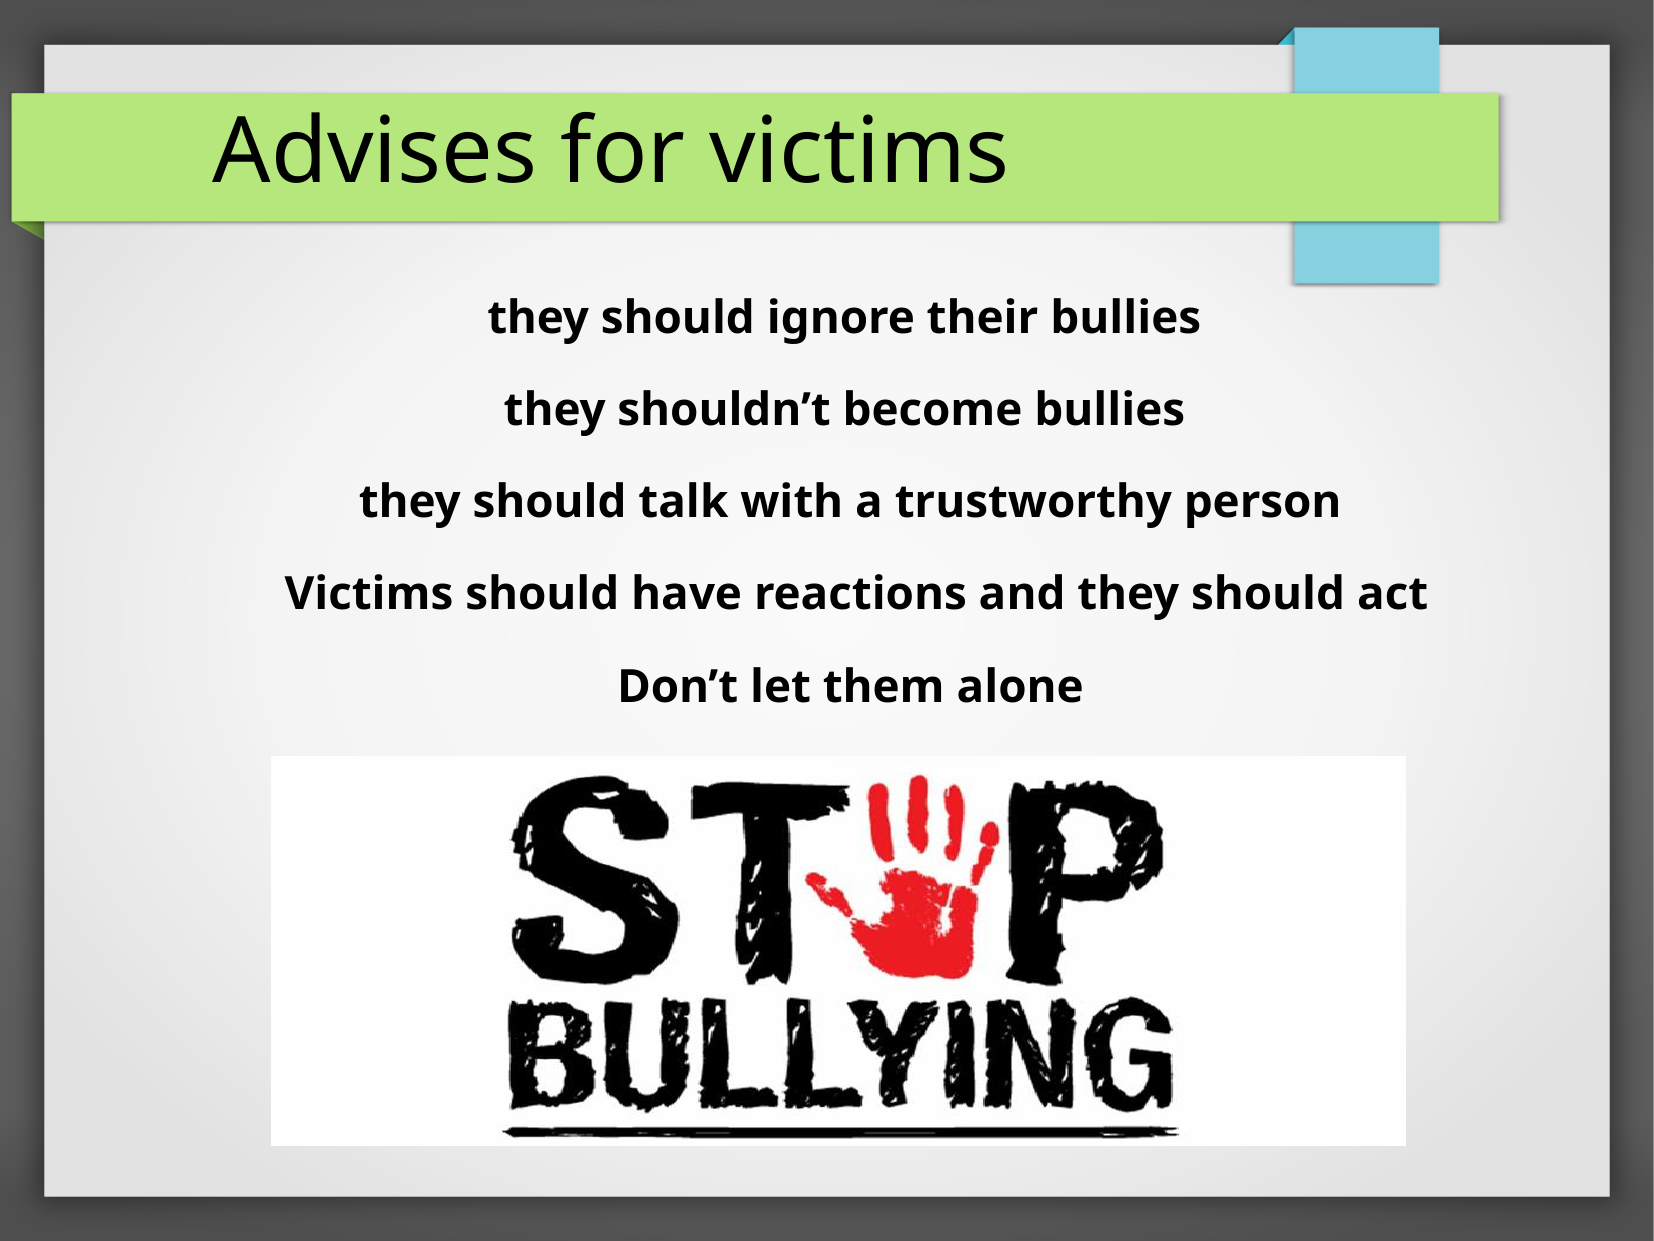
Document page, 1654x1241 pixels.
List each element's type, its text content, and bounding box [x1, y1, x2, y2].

list they should ignore their bullies they shouldn’t become bullies they should talk with a trustworthy person Victims should have reactions and they should act Don’t let them alone [70, 284, 1560, 1004]
title Advises for victims [212, 82, 1394, 211]
picture [0, 0, 1654, 1241]
